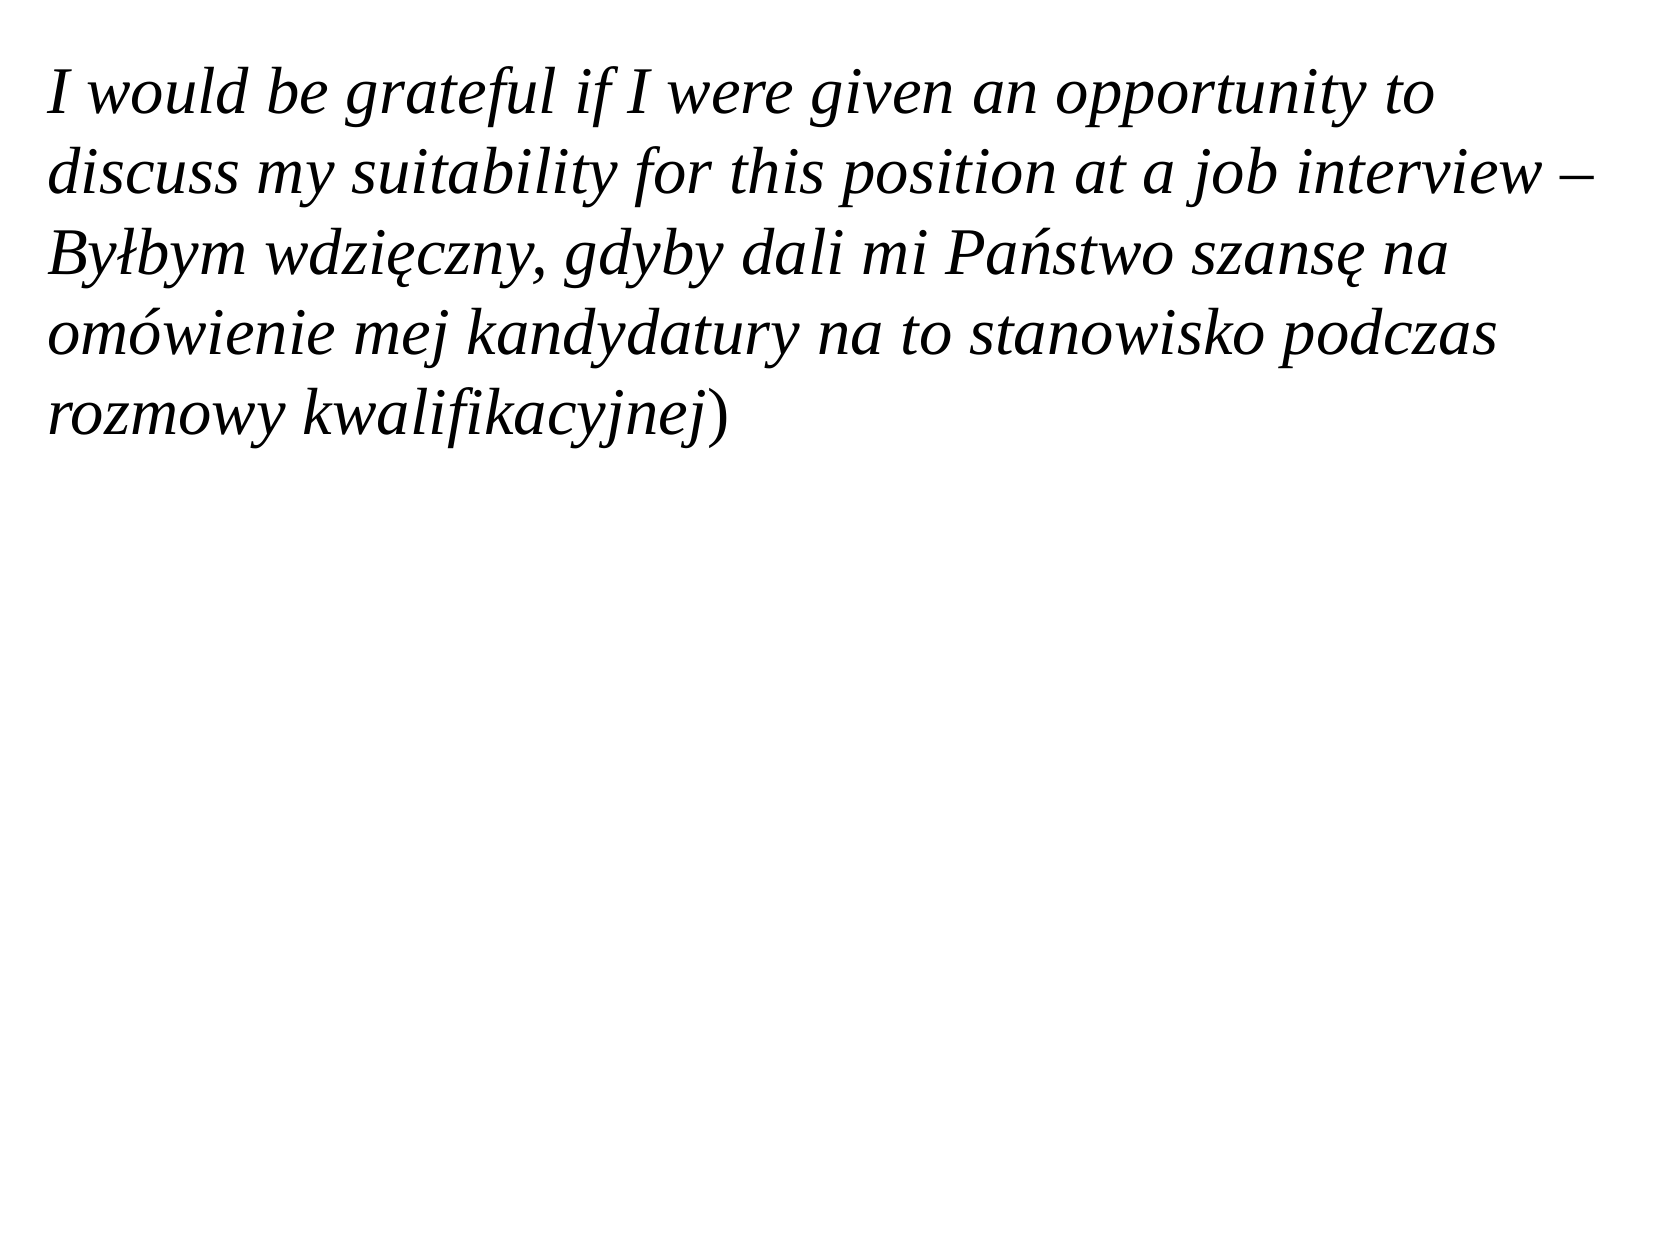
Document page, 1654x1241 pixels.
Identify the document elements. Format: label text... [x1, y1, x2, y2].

list I would be grateful if I were given an opportunity to discuss my suitability for this position at a job interview – Byłbym wdzięczny, gdyby dali mi Państwo szansę na omówienie mej kandydatury na to stanowisko podczas rozmowy kwalifikacyjnej) [47, 47, 1607, 1205]
